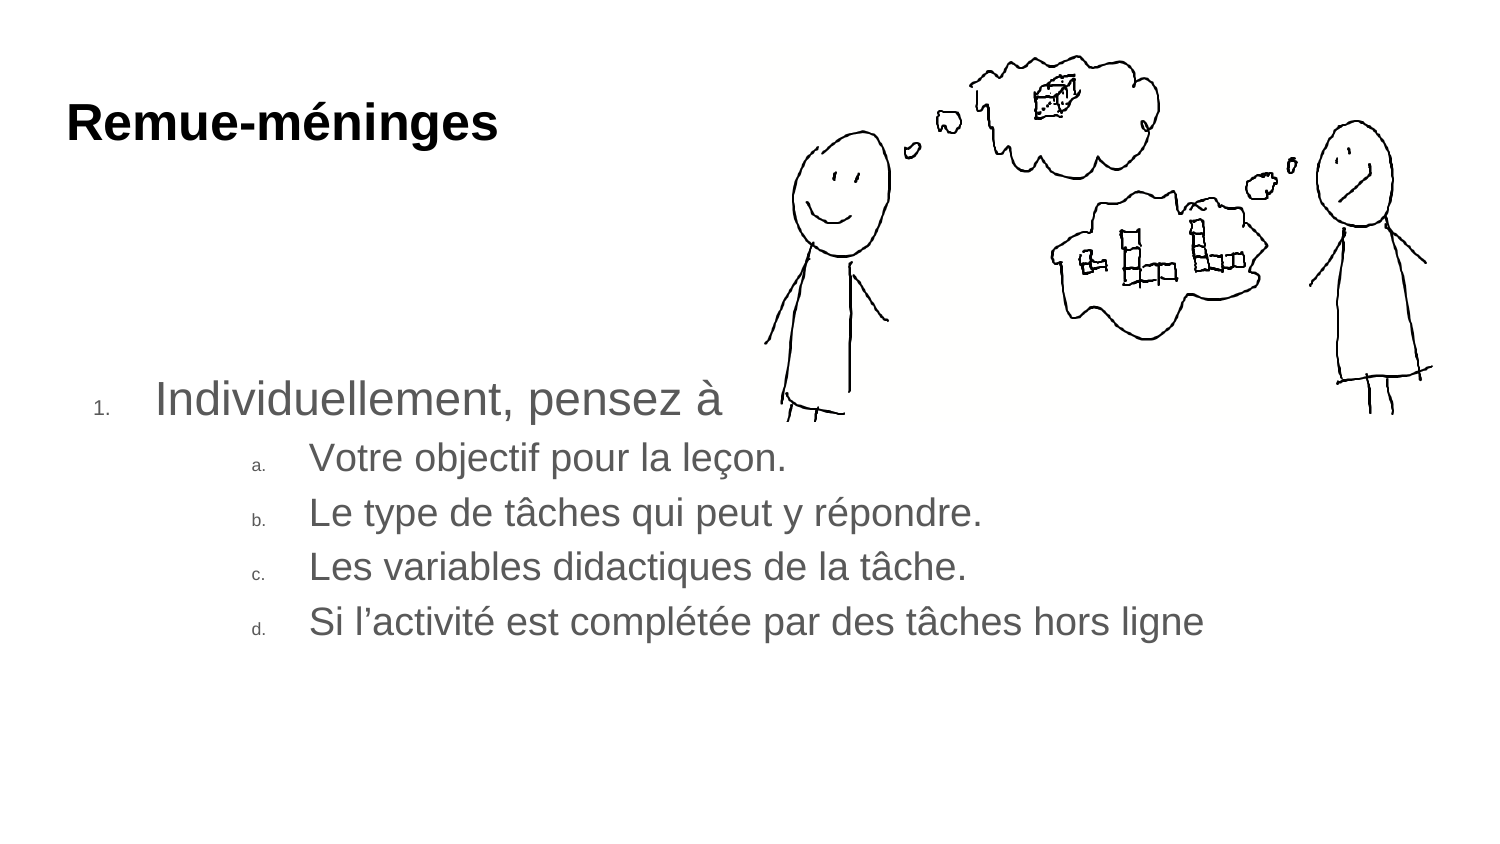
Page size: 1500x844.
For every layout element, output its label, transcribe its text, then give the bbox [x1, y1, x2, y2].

picture [750, 43, 1449, 422]
title Remue-méninges [51, 72, 750, 167]
list Individuellement, pensez à Votre objectif pour la leçon. Le type de tâches qui peut y répondre. Les variables didactiques de la tâche. Si l’activité est complétée par des tâches hors ligne [51, 344, 1449, 750]
